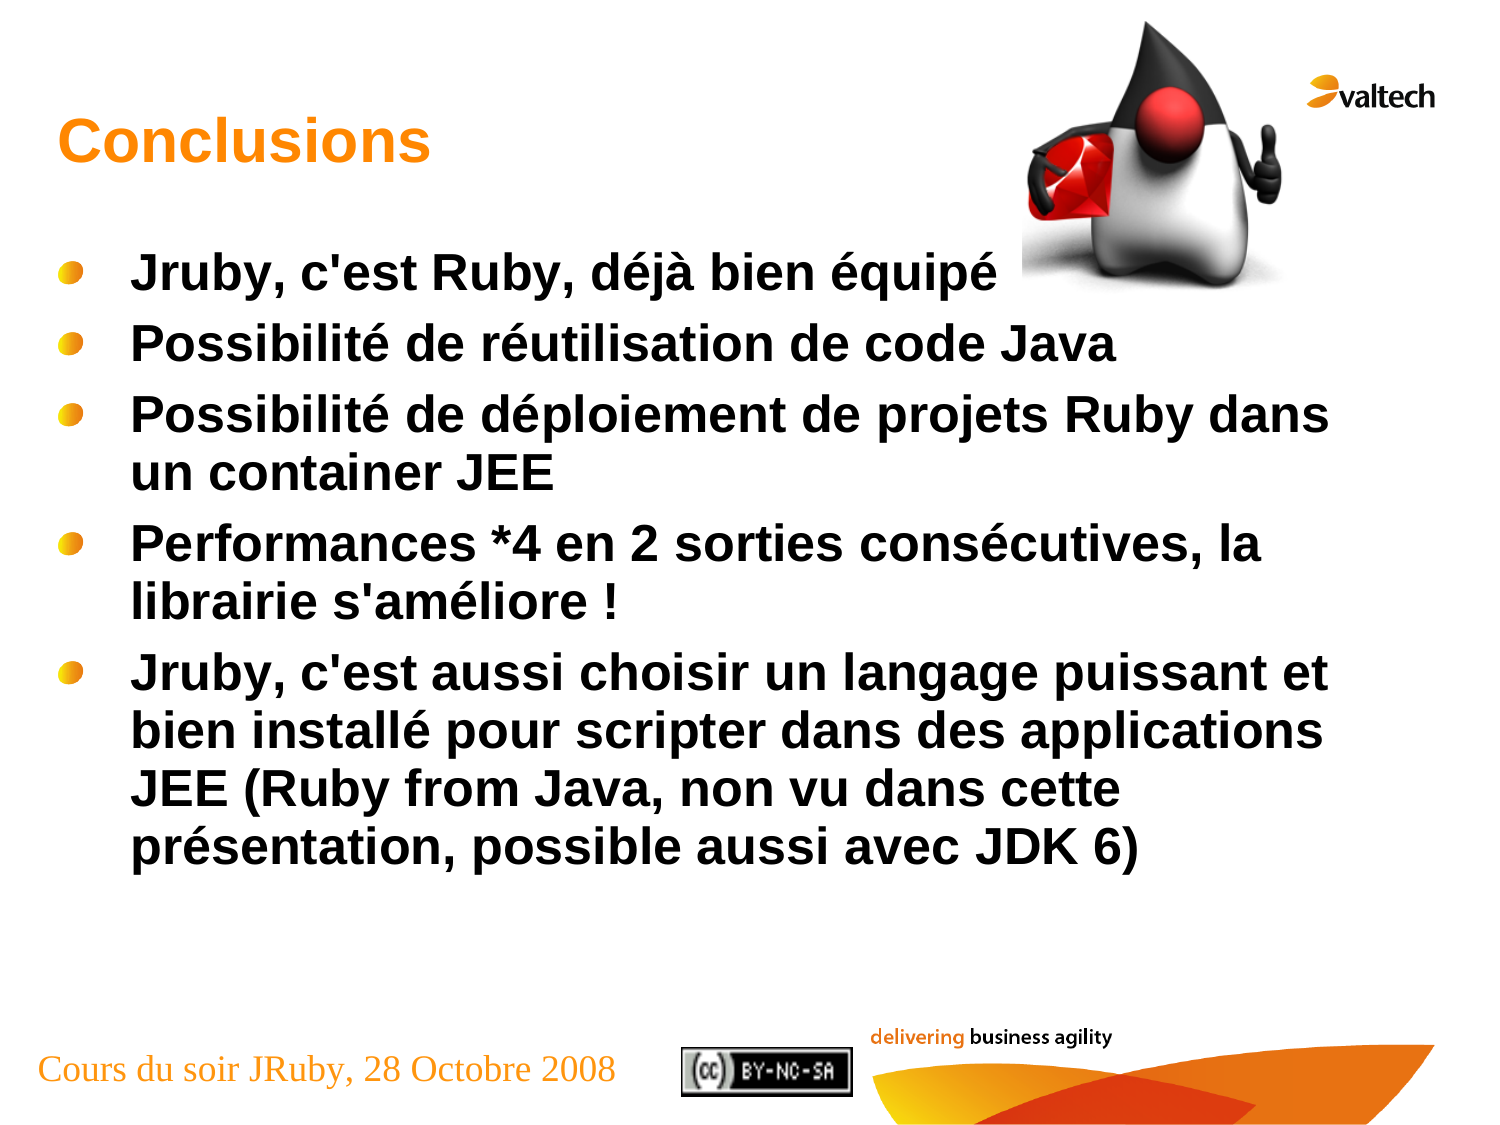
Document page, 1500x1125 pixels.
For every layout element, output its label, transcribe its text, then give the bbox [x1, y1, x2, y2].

title Conclusions [1289, 57, 1293, 226]
picture [1305, 73, 1436, 109]
picture [681, 1047, 853, 1097]
list Jruby, c'est Ruby, déjà bien équipé Possibilité de réutilisation de code Java Possibilité de déploiement de projets Ruby dans un container JEE Performances *4 en 2 sorties consécutives, la librairie s'améliore ! Jruby, c'est aussi choisir un langage puissant et bien installé pour scripter dans des applications JEE (Ruby from Java, non vu dans cette présentation, possible aussi avec JDK 6) [57, 243, 1388, 1024]
picture [868, 1026, 1436, 1125]
picture [1022, 21, 1289, 295]
title Conclusions [56, 57, 1022, 226]
